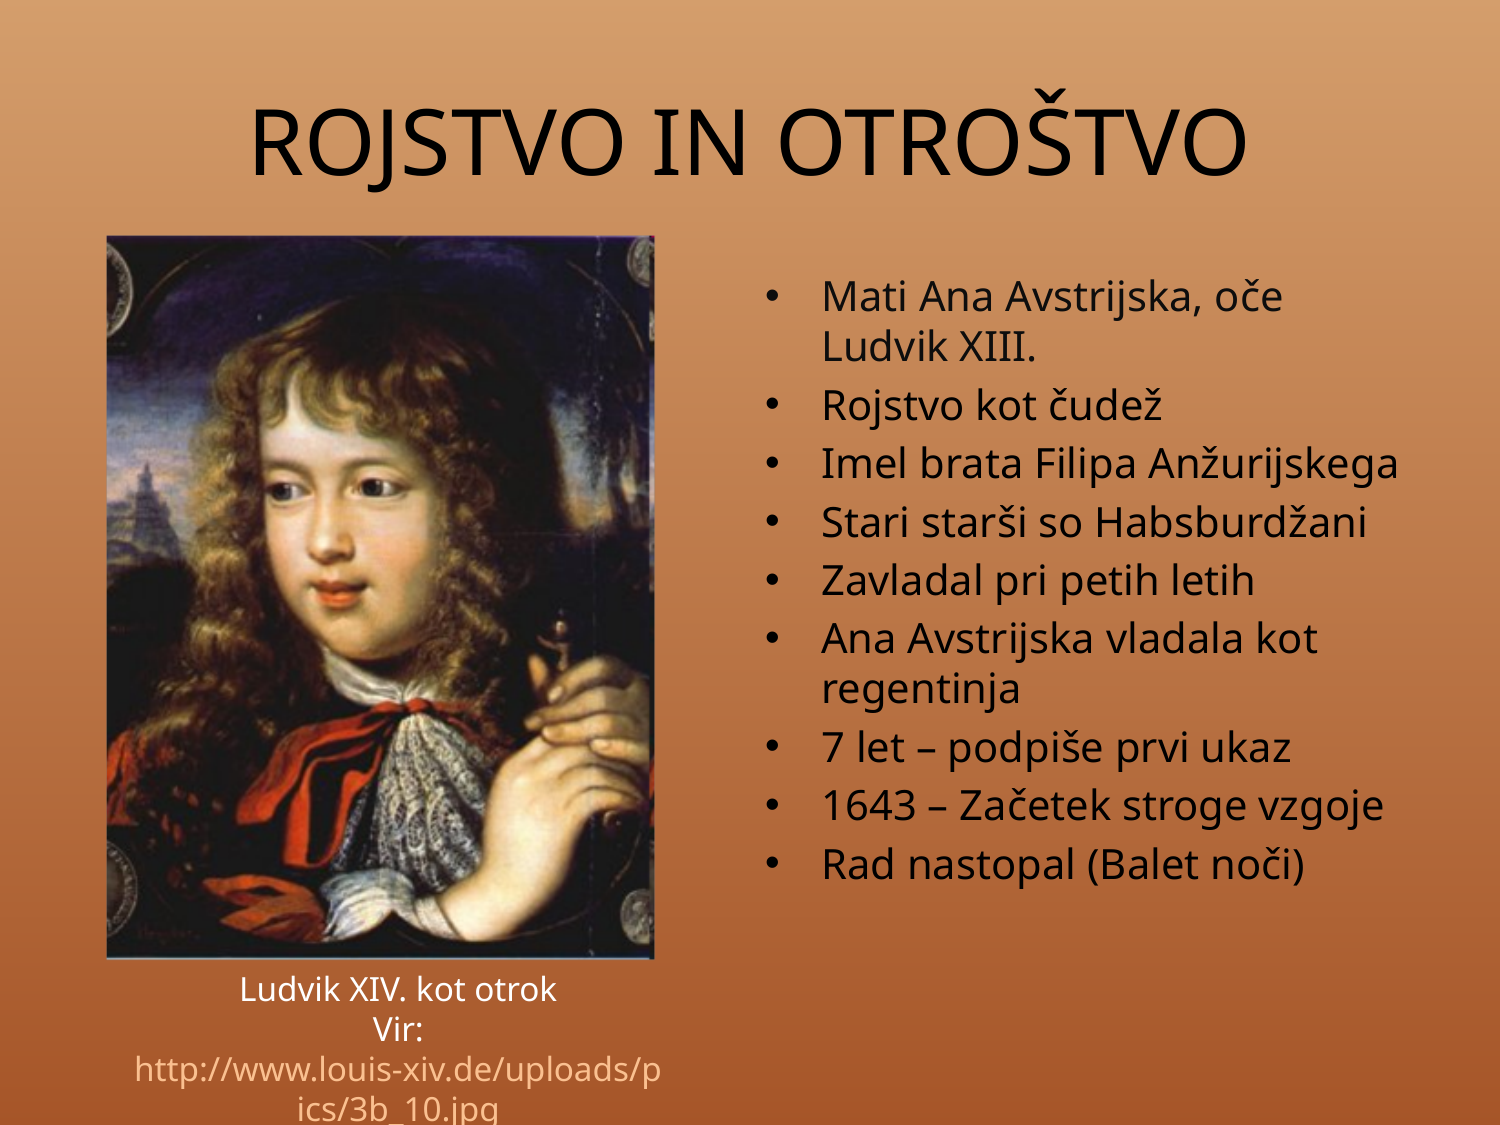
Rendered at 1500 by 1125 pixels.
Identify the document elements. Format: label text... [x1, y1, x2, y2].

list Mati Ana Avstrijska, oče Ludvik XIII. Rojstvo kot čudež Imel brata Filipa Anžurijskega Stari starši so Habsburdžani Zavladal pri petih letih Ana Avstrijska vladala kot regentinja 7 let – podpiše prvi ukaz 1643 – Začetek stroge vzgoje Rad nastopal (Balet noči) [750, 262, 1430, 1005]
picture [105, 234, 657, 962]
title ROJSTVO IN OTROŠTVO [75, 45, 1425, 233]
text_box Ludvik XIV. kot otrok Vir: http://www.louis-xiv.de/uploads/pics/3b_10.jpg [117, 960, 680, 1125]
